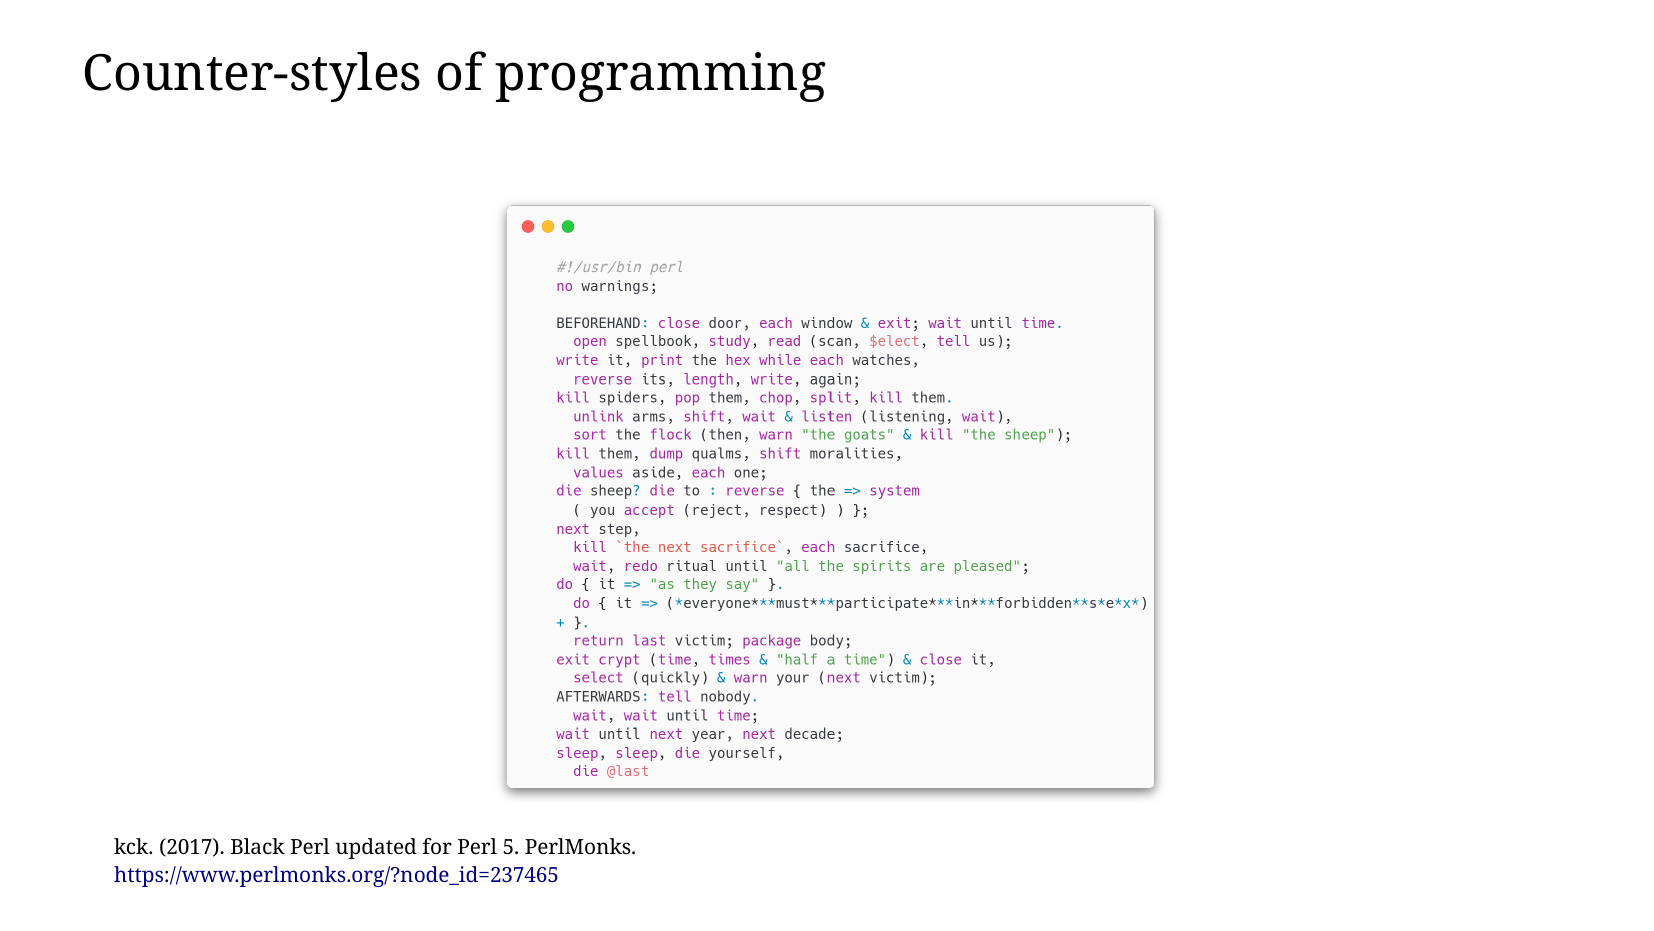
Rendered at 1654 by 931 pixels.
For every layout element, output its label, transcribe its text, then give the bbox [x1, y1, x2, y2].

picture [450, 149, 1211, 844]
text_box kck. (2017). Black Perl updated for Perl 5. PerlMonks. https://www.perlmonks.org/?node_id=237465 [99, 825, 1051, 897]
title Counter-styles of programming [82, 37, 1571, 193]
